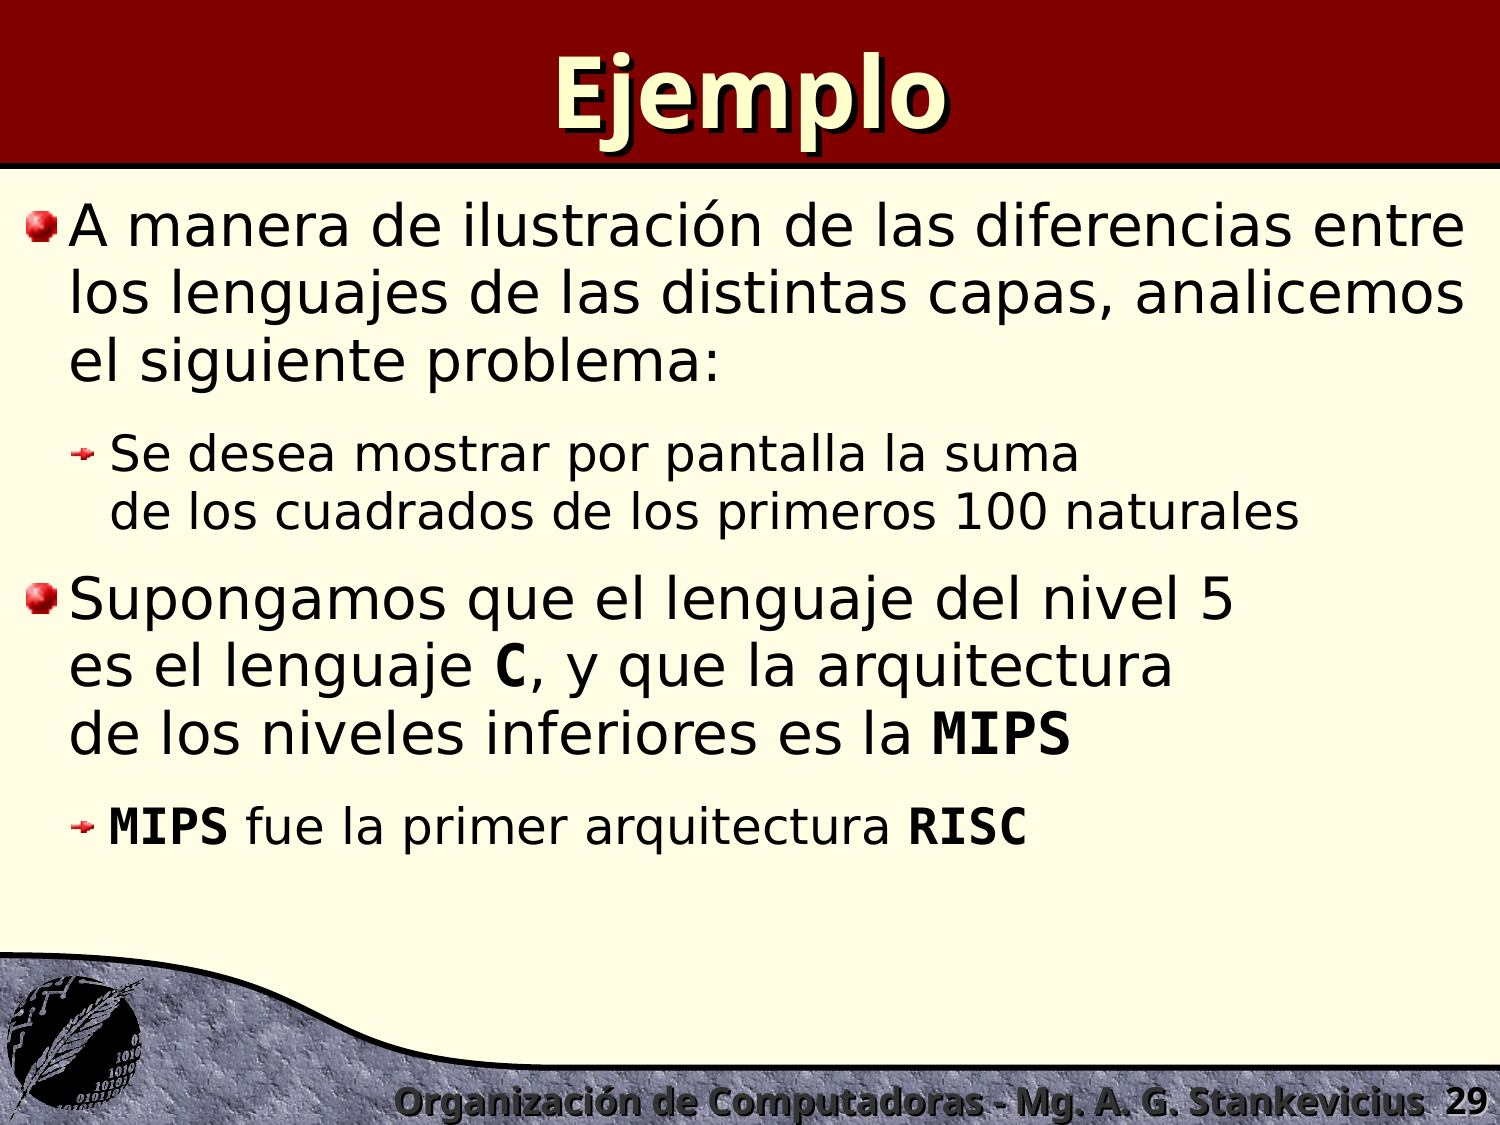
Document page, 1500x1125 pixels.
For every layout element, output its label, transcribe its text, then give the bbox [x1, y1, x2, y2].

picture [448, 1100, 455, 1110]
picture [802, 1100, 806, 1110]
picture [0, 959, 1500, 1125]
picture [1058, 1100, 1065, 1110]
list A manera de ilustración de las diferencias entre los lenguajes de las distintas capas, analicemos el siguiente problema: Se desea mostrar por pantalla la suma de los cuadrados de los primeros 100 naturales Supongamos que el lenguaje del nivel 5 es el lenguaje C, y que la arquitectura de los niveles inferiores es la MIPS MIPS fue la primer arquitectura RISC [11, 192, 1486, 935]
title Ejemplo [15, 5, 1485, 160]
